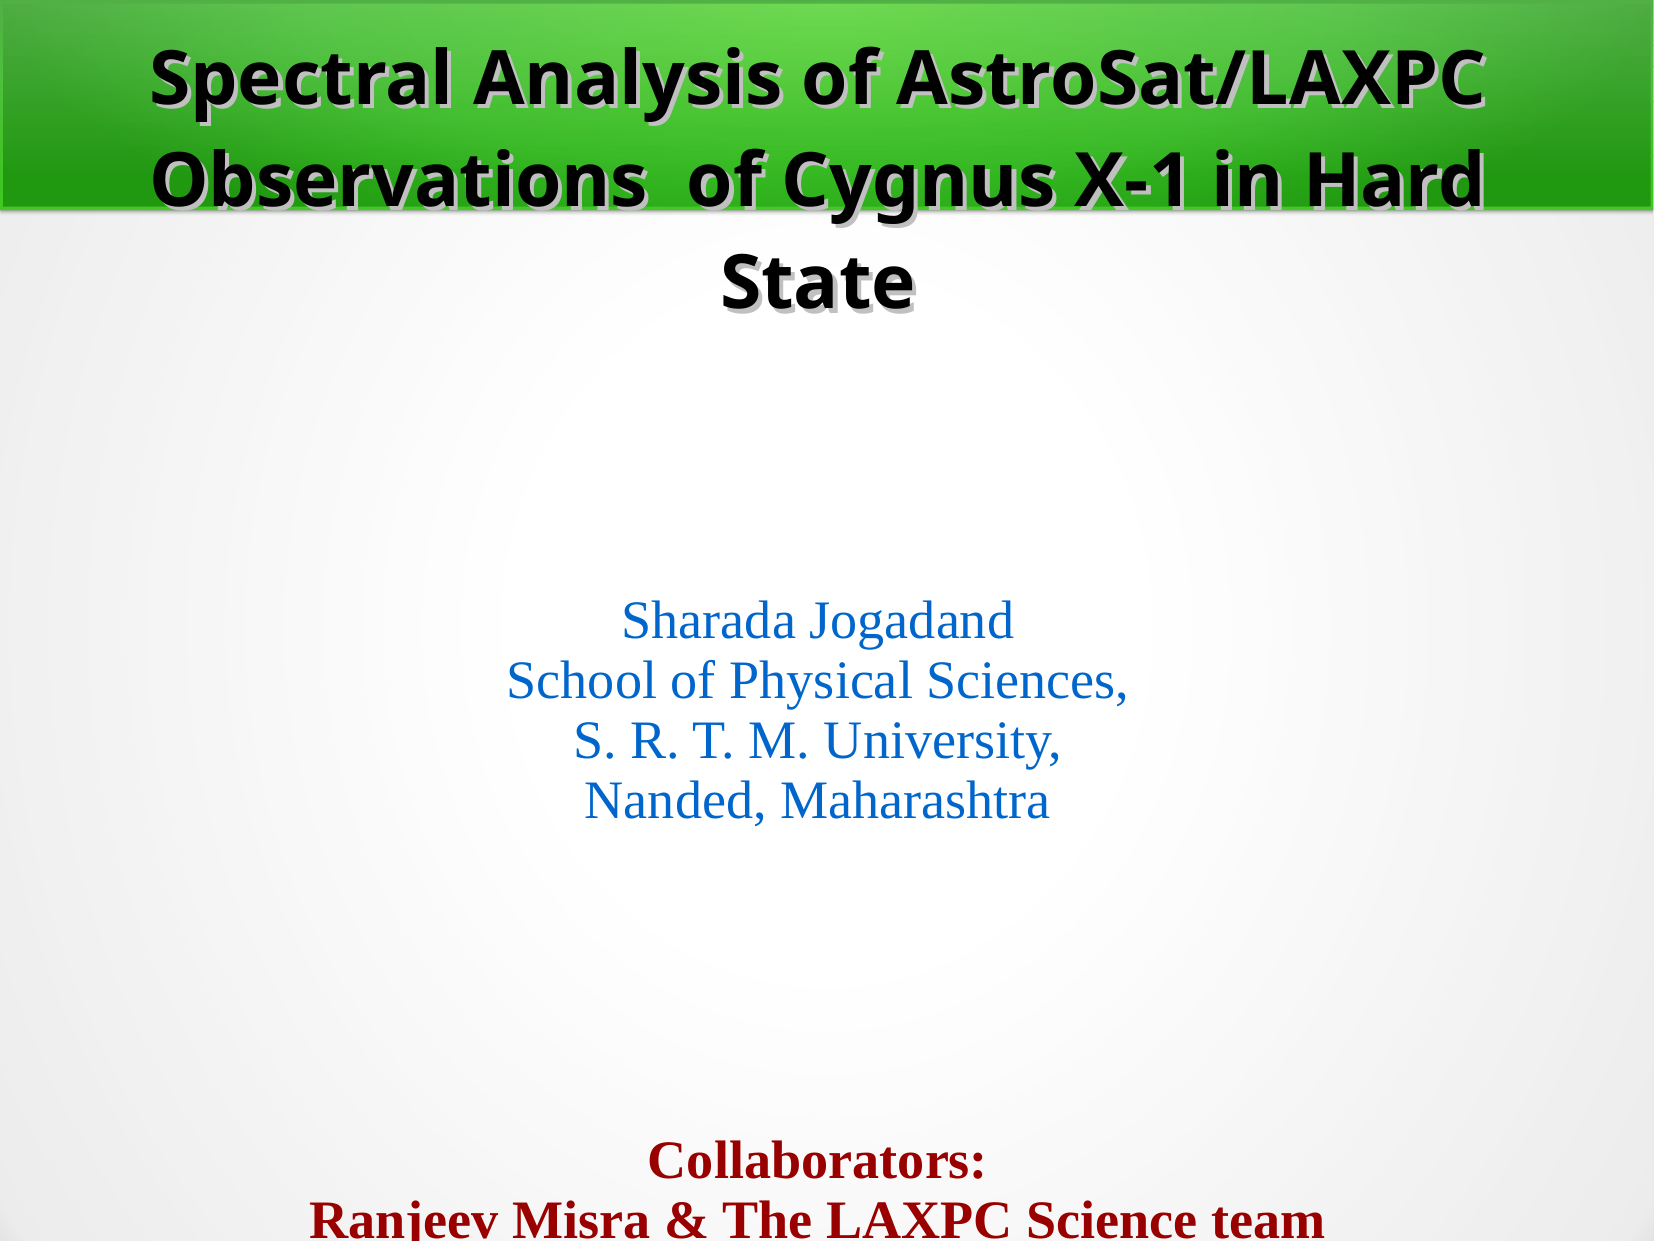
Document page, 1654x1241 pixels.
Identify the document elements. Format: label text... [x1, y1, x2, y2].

text_box Spectral Analysis of AstroSat/LAXPC Observations of Cygnus X-1 in Hard State Sharada Jogadand School of Physical Sciences, S. R. T. M. University, Nanded, Maharashtra Collaborators: Ranjeev Misra & The LAXPC Science team [107, 16, 1530, 1200]
